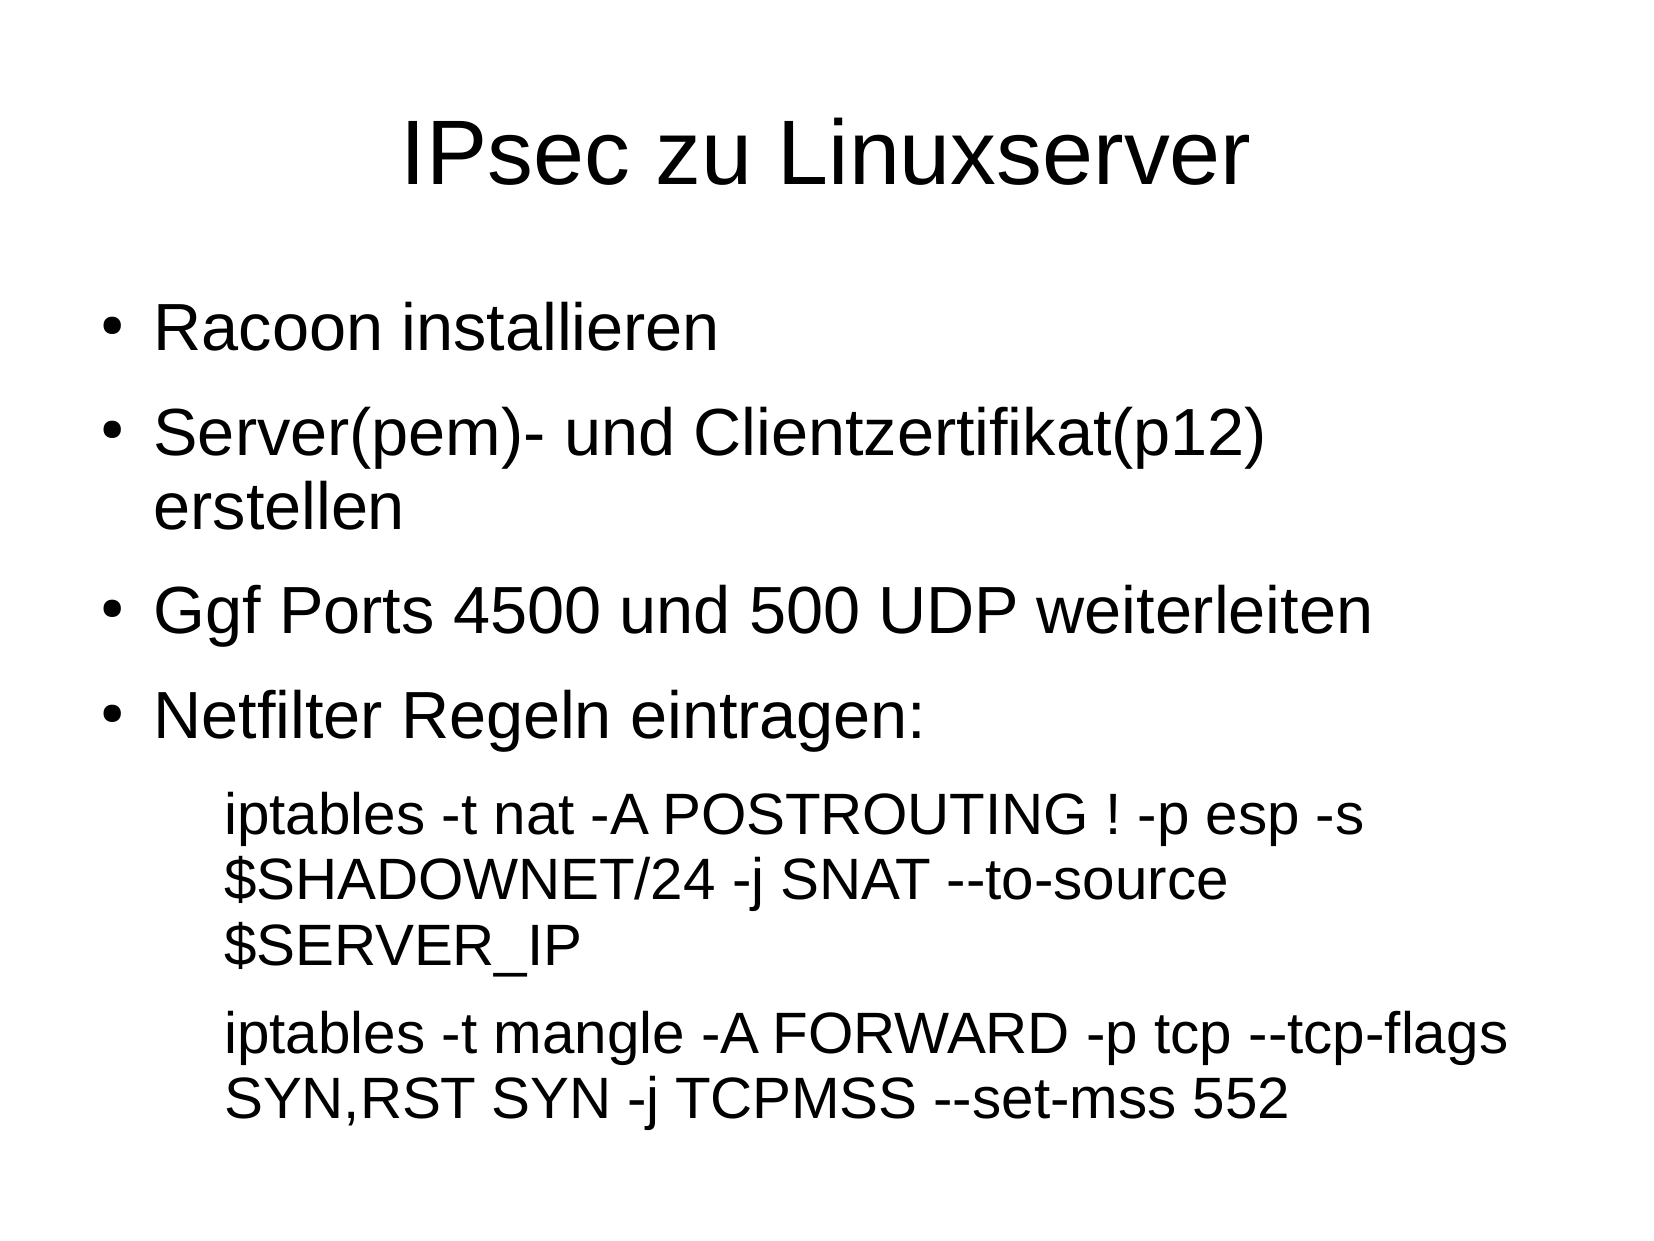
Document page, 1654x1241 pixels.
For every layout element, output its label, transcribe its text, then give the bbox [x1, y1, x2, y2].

list Racoon installieren Server(pem)- und Clientzertifikat(p12) erstellen Ggf Ports 4500 und 500 UDP weiterleiten Netfilter Regeln eintragen: iptables -t nat -A POSTROUTING ! -p esp -s $SHADOWNET/24 -j SNAT --to-source $SERVER_IP iptables -t mangle -A FORWARD -p tcp --tcp-flags SYN,RST SYN -j TCPMSS --set-mss 552 [82, 290, 1538, 1010]
title IPsec zu Linuxserver [82, 49, 1571, 257]
